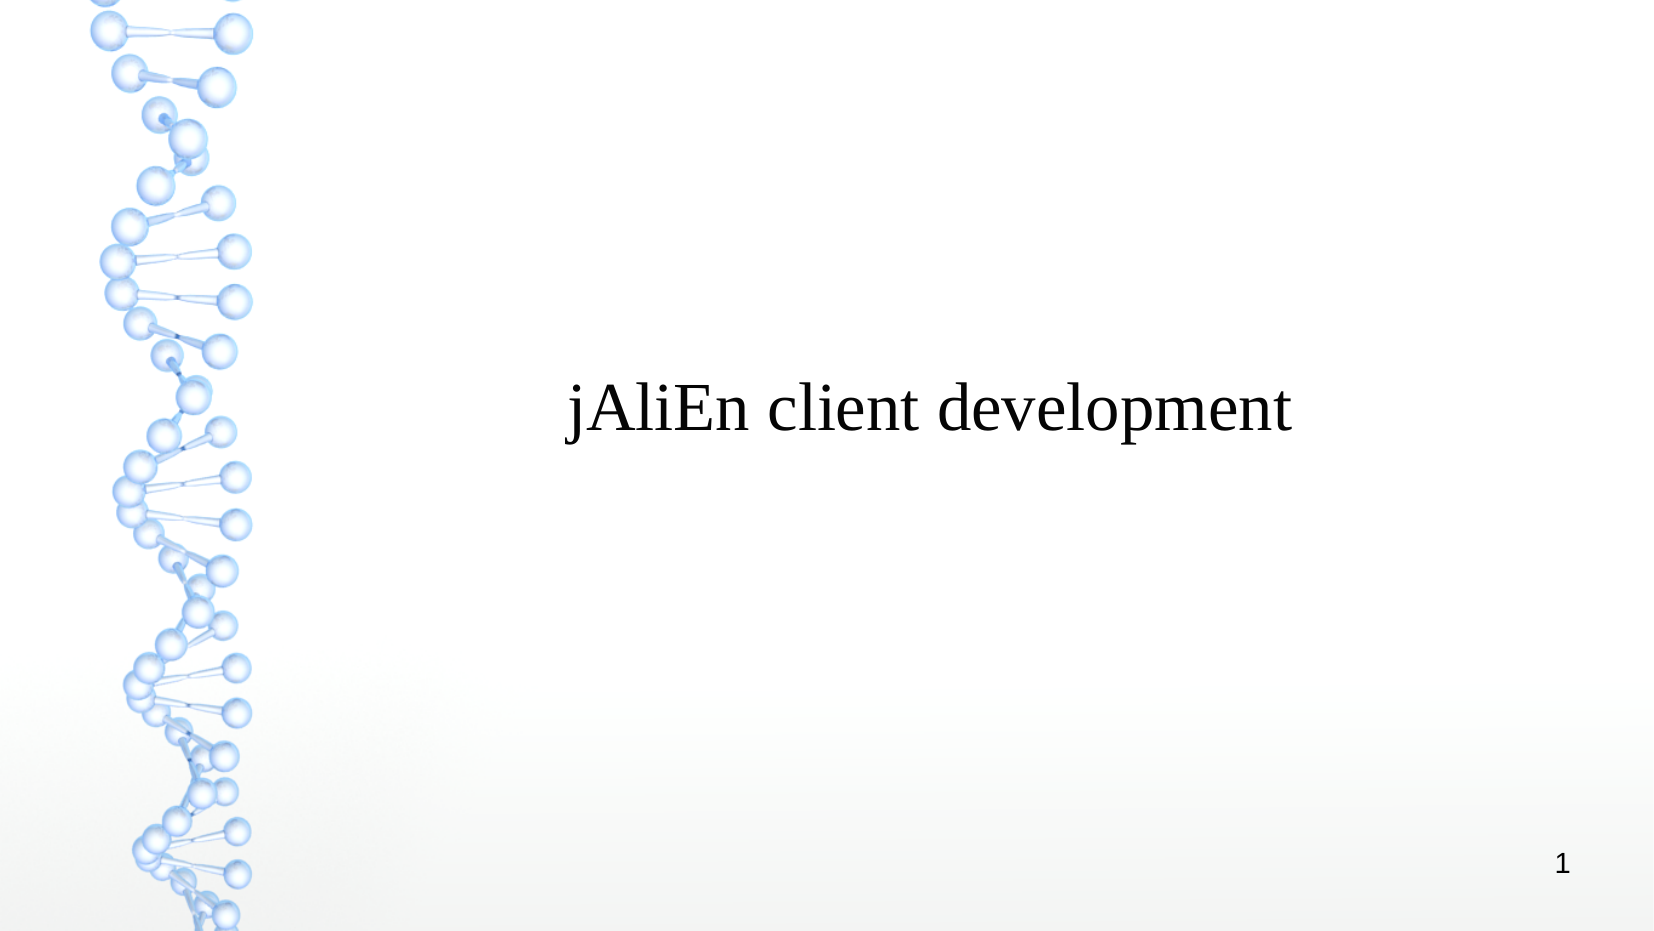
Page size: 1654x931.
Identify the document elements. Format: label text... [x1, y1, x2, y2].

title jAliEn client development [265, 330, 1595, 485]
picture [0, 0, 1654, 931]
